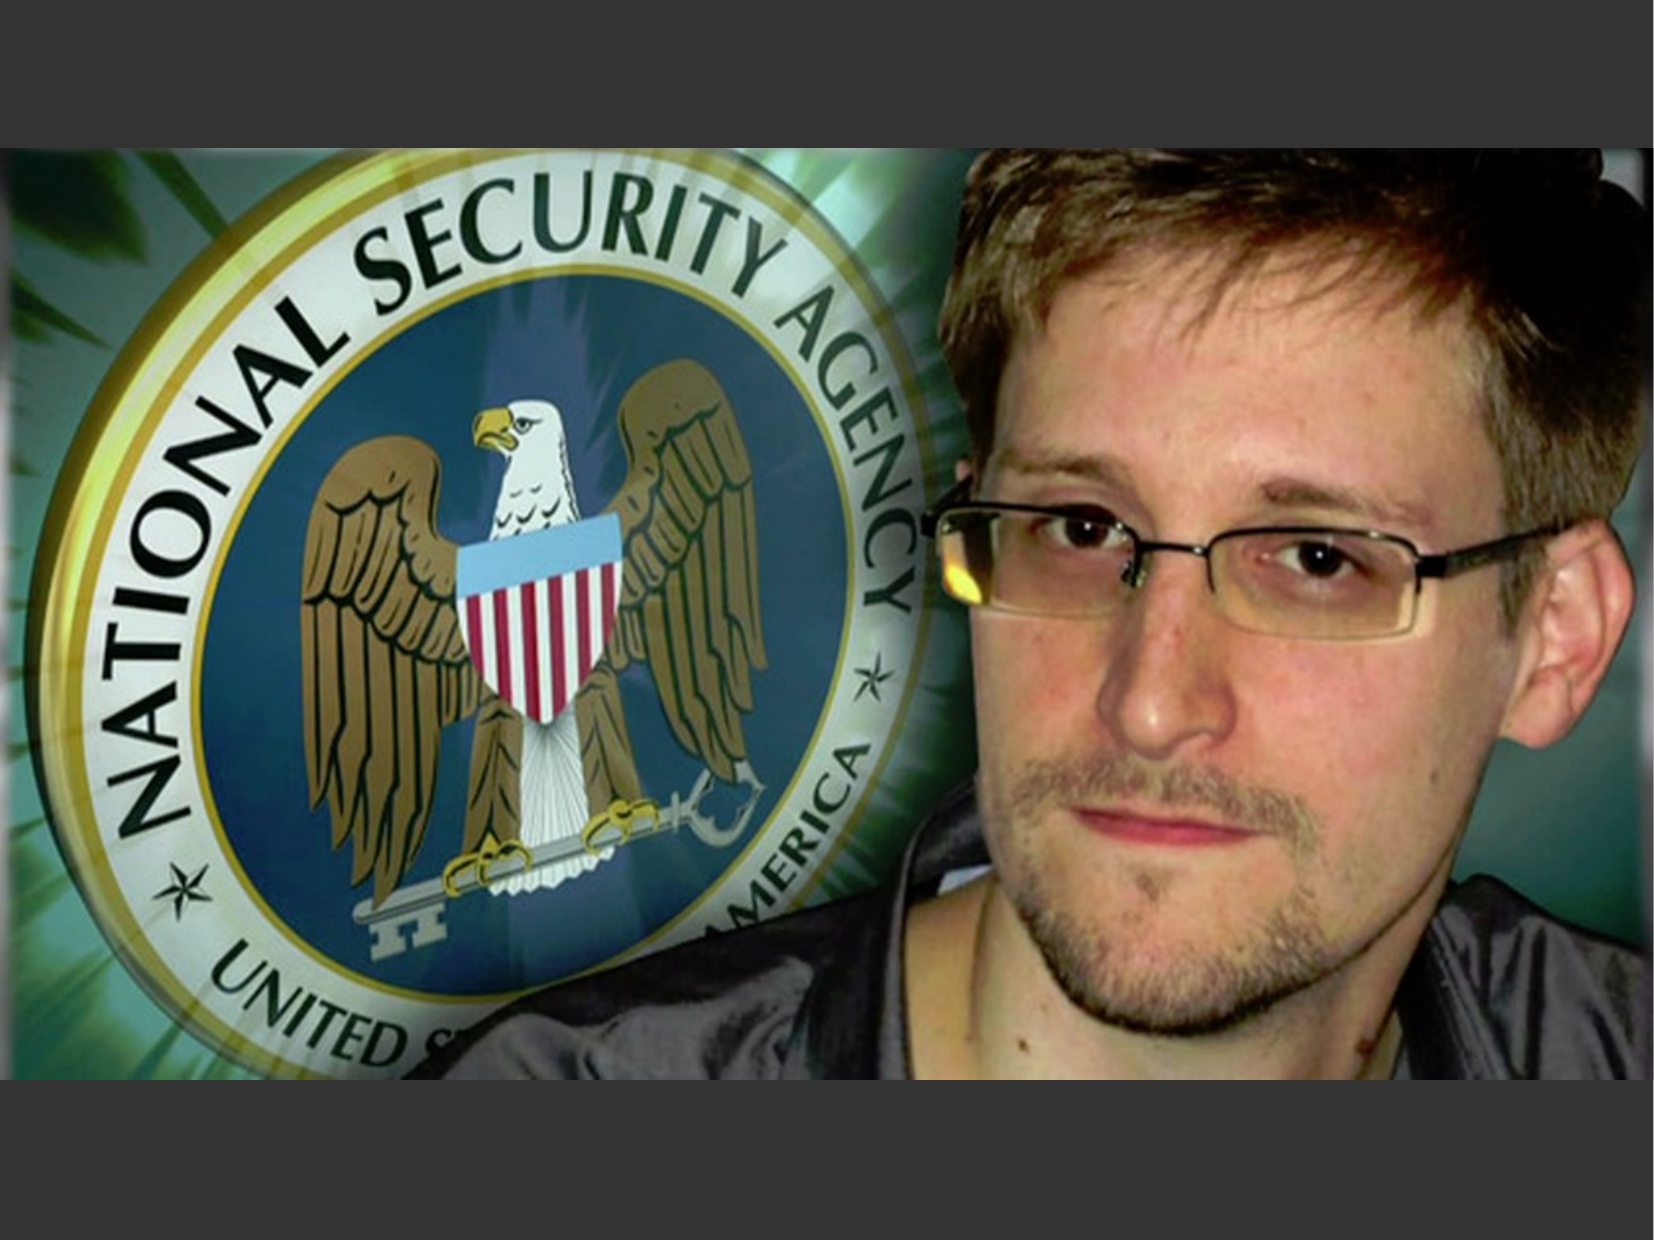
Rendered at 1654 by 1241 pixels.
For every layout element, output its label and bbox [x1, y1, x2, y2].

picture [0, 148, 1654, 1080]
